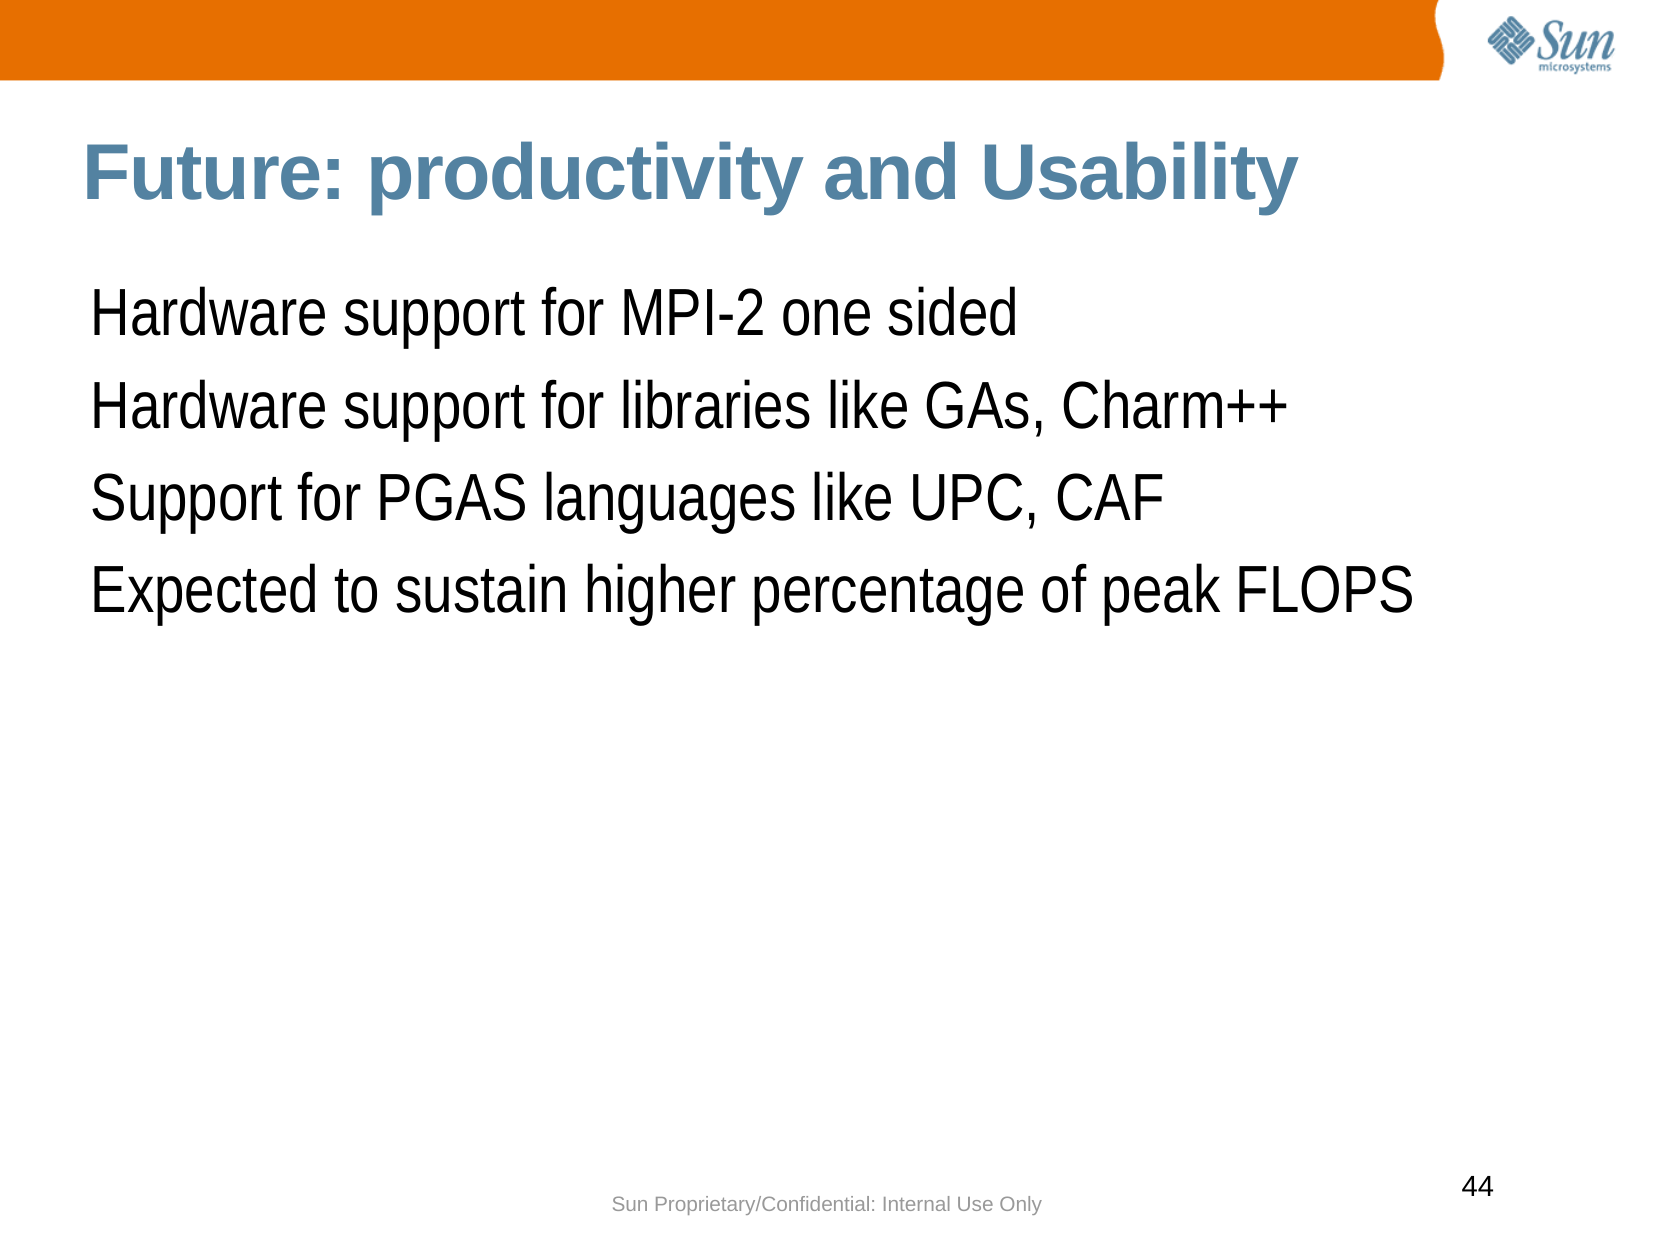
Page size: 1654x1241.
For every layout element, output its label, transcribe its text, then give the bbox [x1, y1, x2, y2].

title Future: productivity and Usability [82, 135, 1585, 251]
list Hardware support for MPI-2 one sided Hardware support for libraries like GAs, Charm++ Support for PGAS languages like UPC, CAF Expected to sustain higher percentage of peak FLOPS [71, 283, 1545, 1121]
picture [0, 0, 1654, 83]
